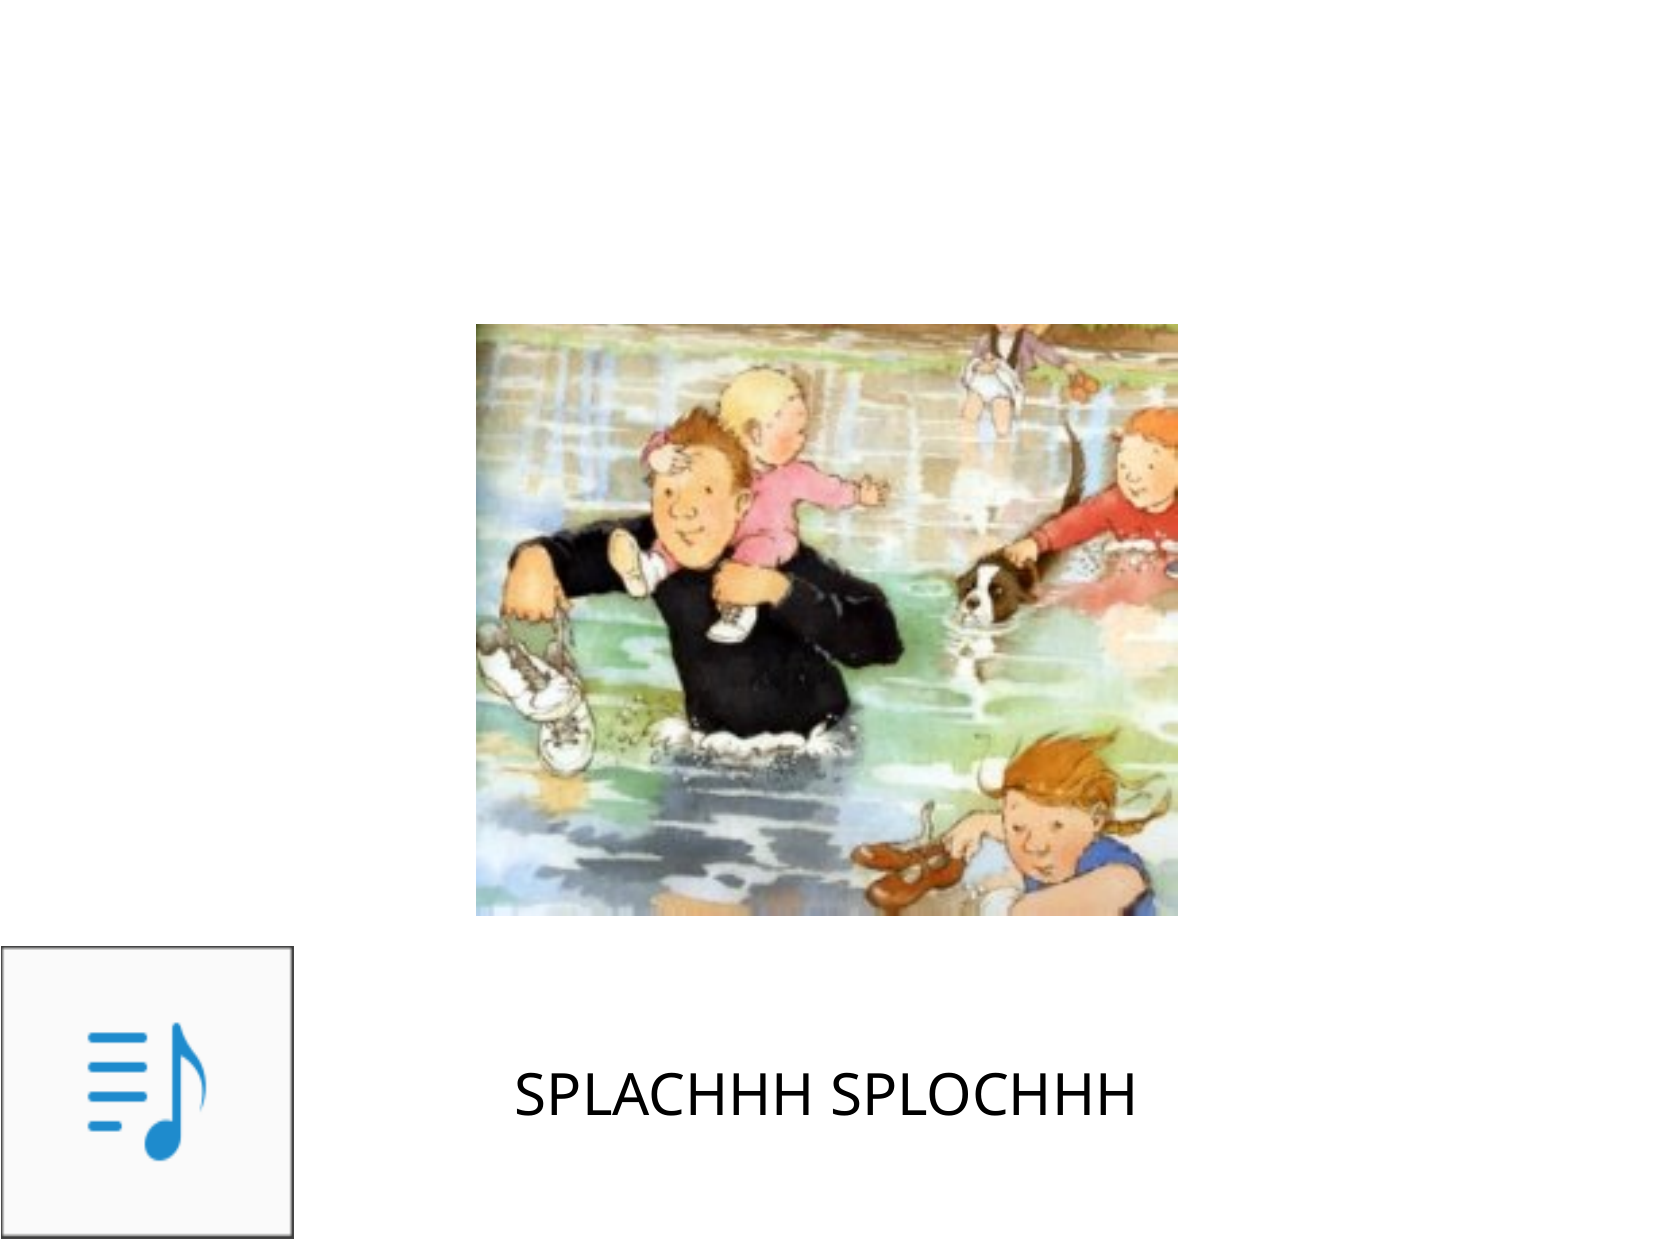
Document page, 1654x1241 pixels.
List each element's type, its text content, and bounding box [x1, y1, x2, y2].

text_box [0, 944, 296, 1241]
text_box SPLACHHH SPLOCHHH [296, 944, 1654, 1241]
picture [476, 324, 1178, 916]
